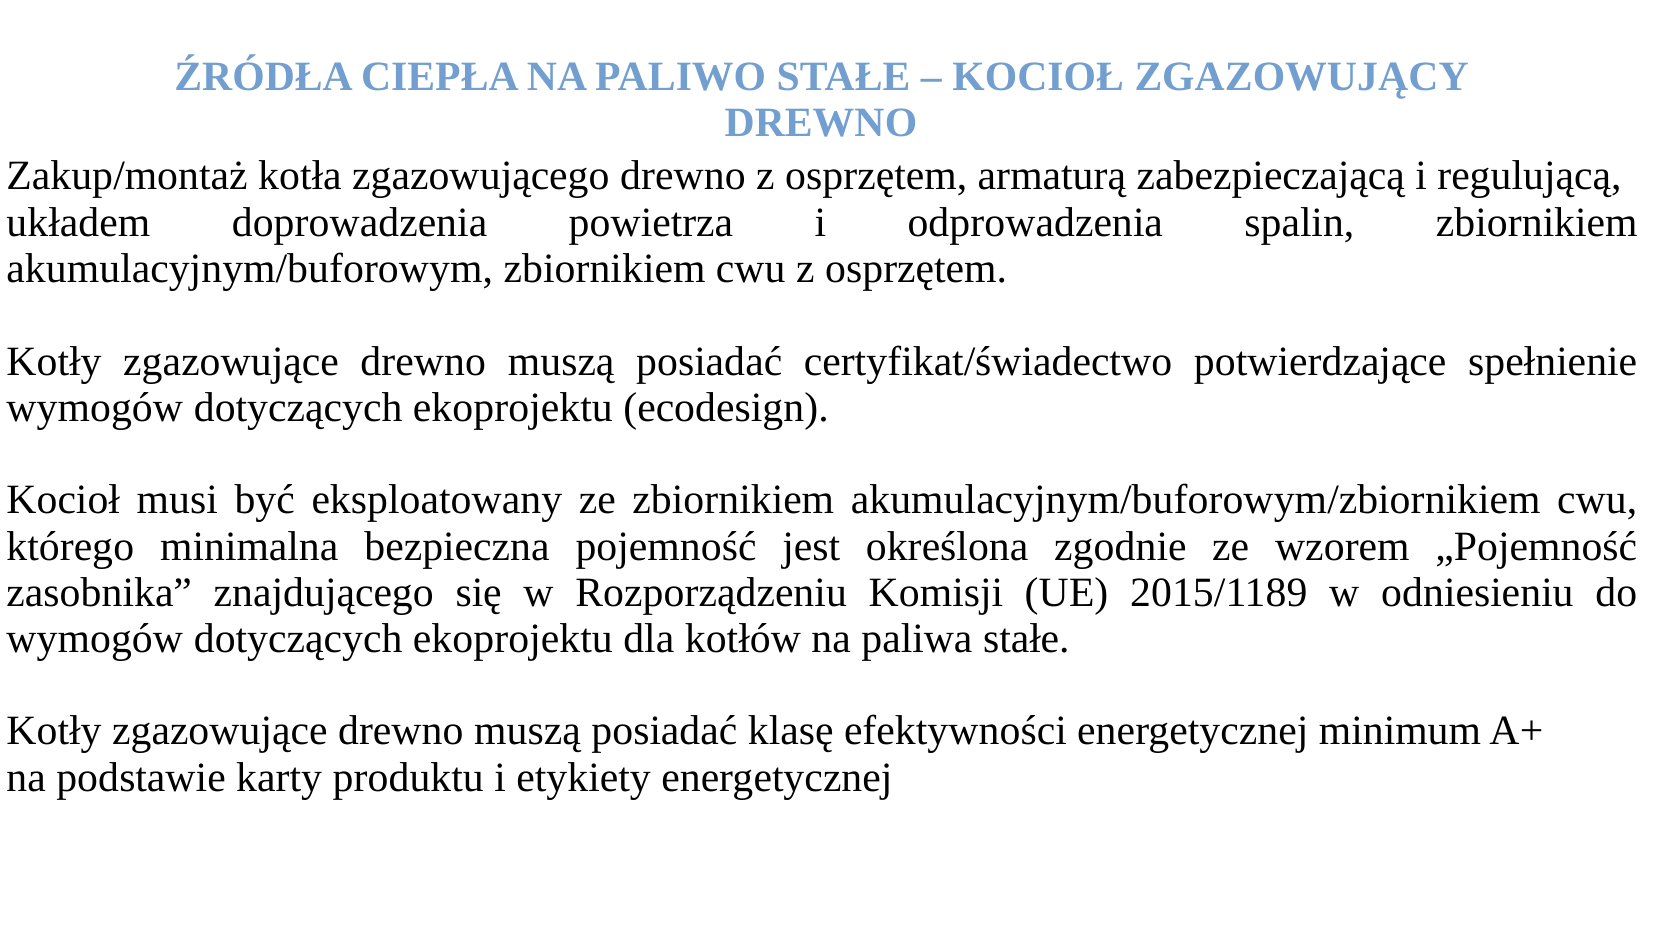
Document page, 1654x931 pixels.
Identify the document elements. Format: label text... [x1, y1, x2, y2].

text_box Zakup/montaż kotła zgazowującego drewno z osprzętem, armaturą zabezpieczającą i regulującą, układem doprowadzenia powietrza i odprowadzenia spalin, zbiornikiem akumulacyjnym/buforowym, zbiornikiem cwu z osprzętem. Kotły zgazowujące drewno muszą posiadać certyfikat/świadectwo potwierdzające spełnienie wymogów dotyczących ekoprojektu (ecodesign). Kocioł musi być eksploatowany ze zbiornikiem akumulacyjnym/buforowym/zbiornikiem cwu, którego minimalna bezpieczna pojemność jest określona zgodnie ze wzorem „Pojemność zasobnika” znajdującego się w Rozporządzeniu Komisji (UE) 2015/1189 w odniesieniu do wymogów dotyczących ekoprojektu dla kotłów na paliwa stałe. Kotły zgazowujące drewno muszą posiadać klasę efektywności energetycznej minimum A+ na podstawie karty produktu i etykiety energetycznej [0, 145, 1654, 858]
title ŹRÓDŁA CIEPŁA NA PALIWO STAŁE – KOCIOŁ ZGAZOWUJĄCY DREWNO [76, 21, 1565, 145]
